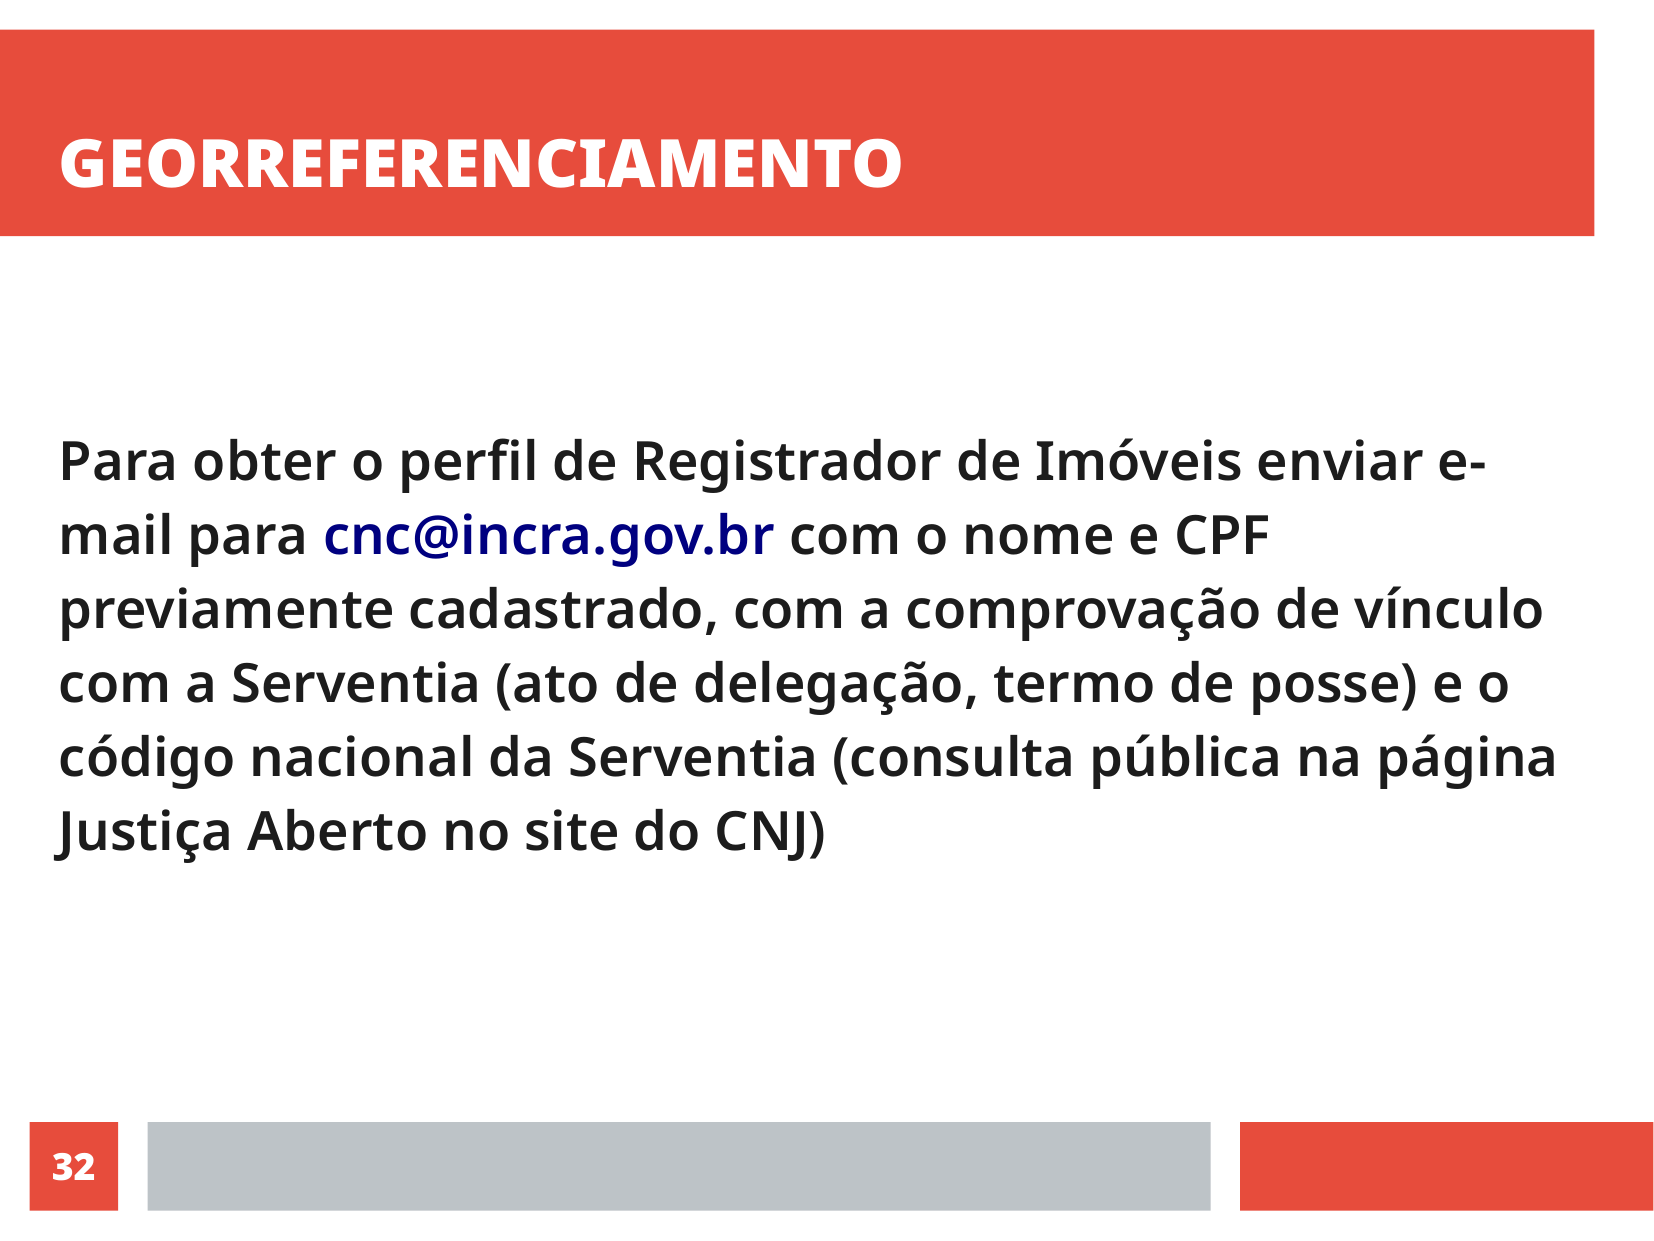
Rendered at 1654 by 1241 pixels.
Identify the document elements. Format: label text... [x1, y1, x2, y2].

title GEORREFERENCIAMENTO [59, 59, 1595, 207]
list Para obter o perfil de Registrador de Imóveis enviar e-mail para cnc@incra.gov.br com o nome e CPF previamente cadastrado, com a comprovação de vínculo com a Serventia (ato de delegação, termo de posse) e o código nacional da Serventia (consulta pública na página Justiça Aberto no site do CNJ) [59, 324, 1565, 1093]
